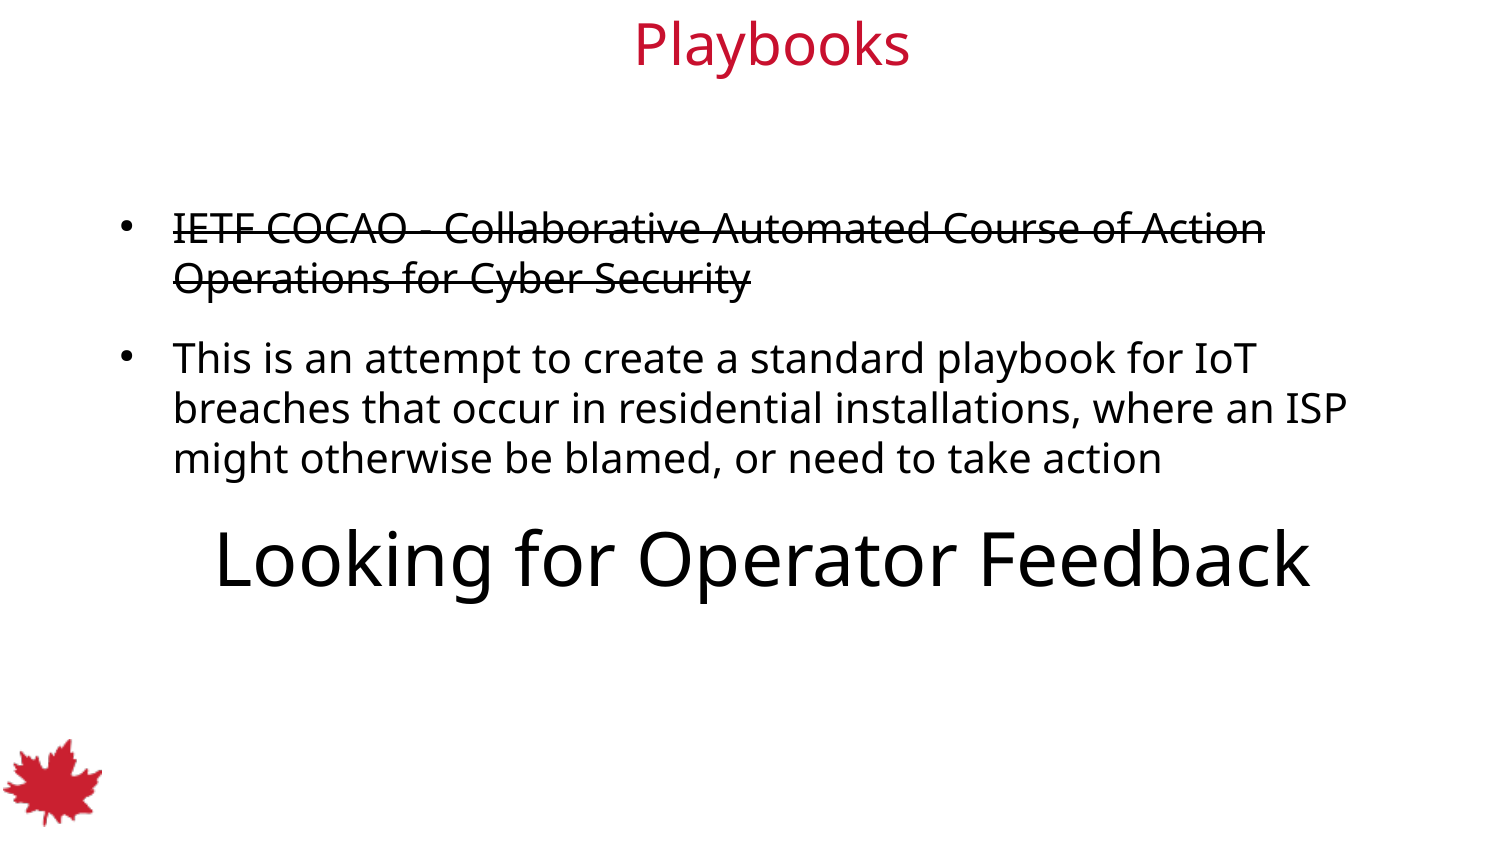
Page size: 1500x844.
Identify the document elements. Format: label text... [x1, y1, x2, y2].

title Playbooks [101, 0, 1444, 167]
picture [3, 739, 102, 827]
list IETF COCAO - Collaborative Automated Course of Action Operations for Cyber Security This is an attempt to create a standard playbook for IoT breaches that occur in residential installations, where an ISP might otherwise be blamed, or need to take action Looking for Operator Feedback [101, 201, 1444, 759]
